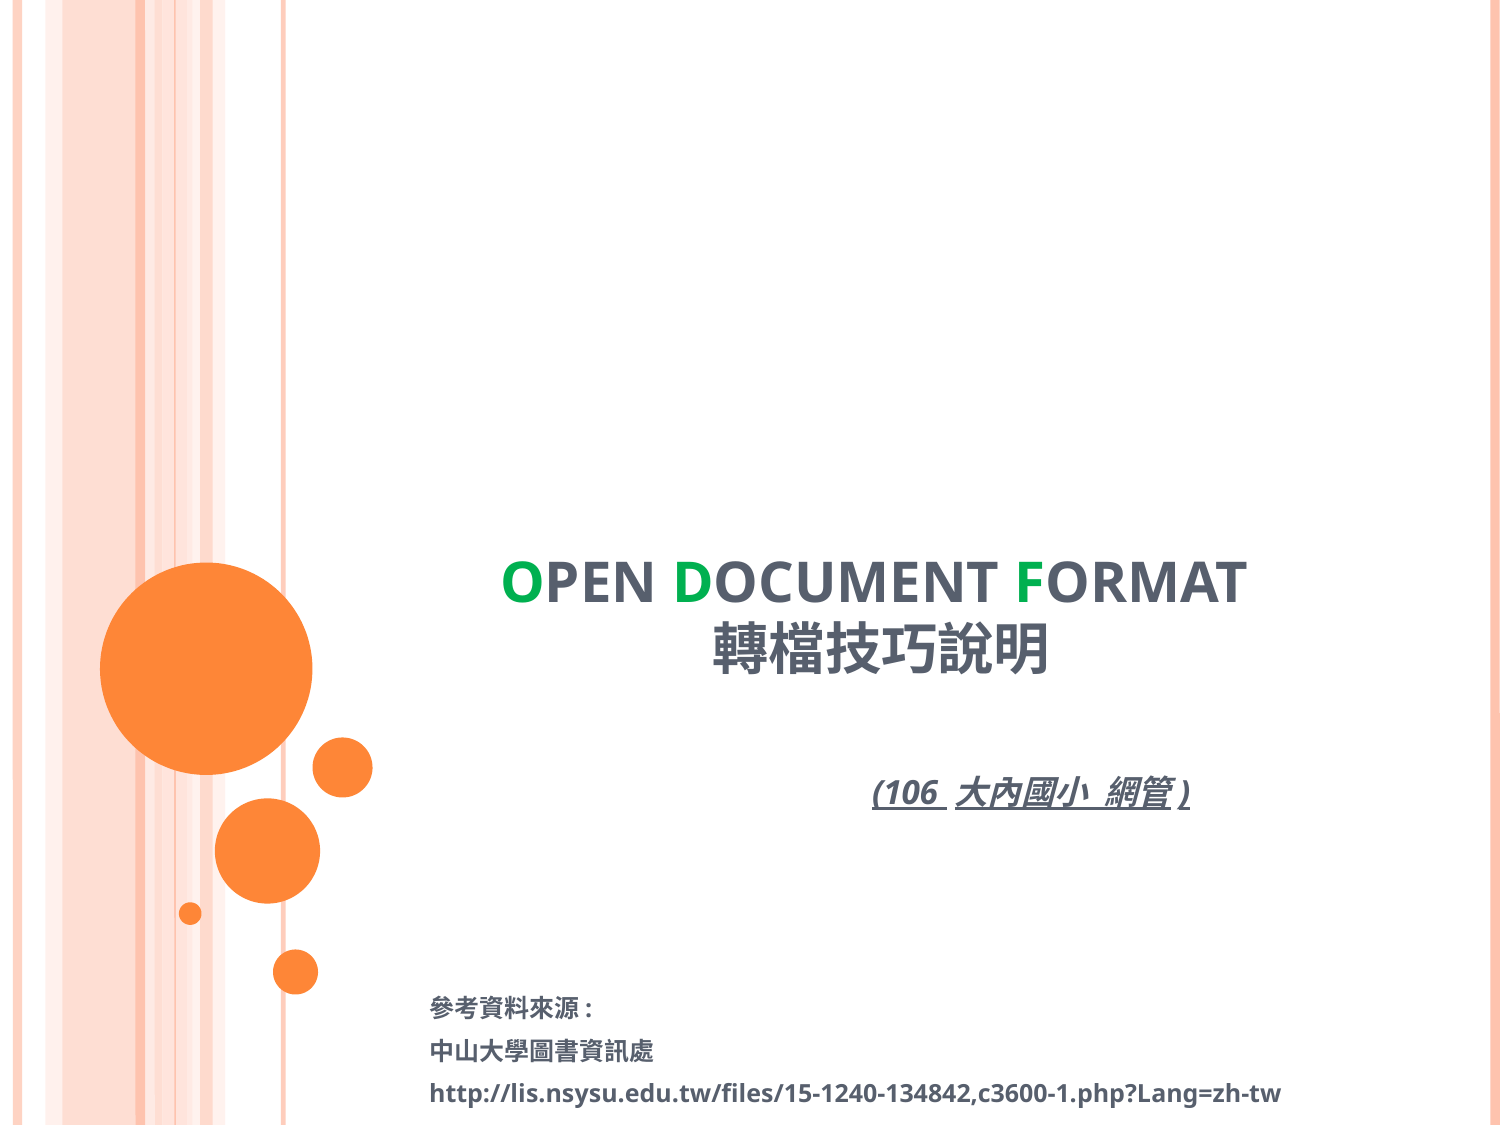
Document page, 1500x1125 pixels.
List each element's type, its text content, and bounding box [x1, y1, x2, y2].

title Open Document Format 轉檔技巧說明 (106 大內國小 網管) [375, 512, 1388, 824]
subtitle 參考資料來源: 中山大學圖書資訊處 http://lis.nsysu.edu.tw/files/15-1240-134842,c3600-1.php?Lang=zh-tw [414, 943, 1427, 1125]
